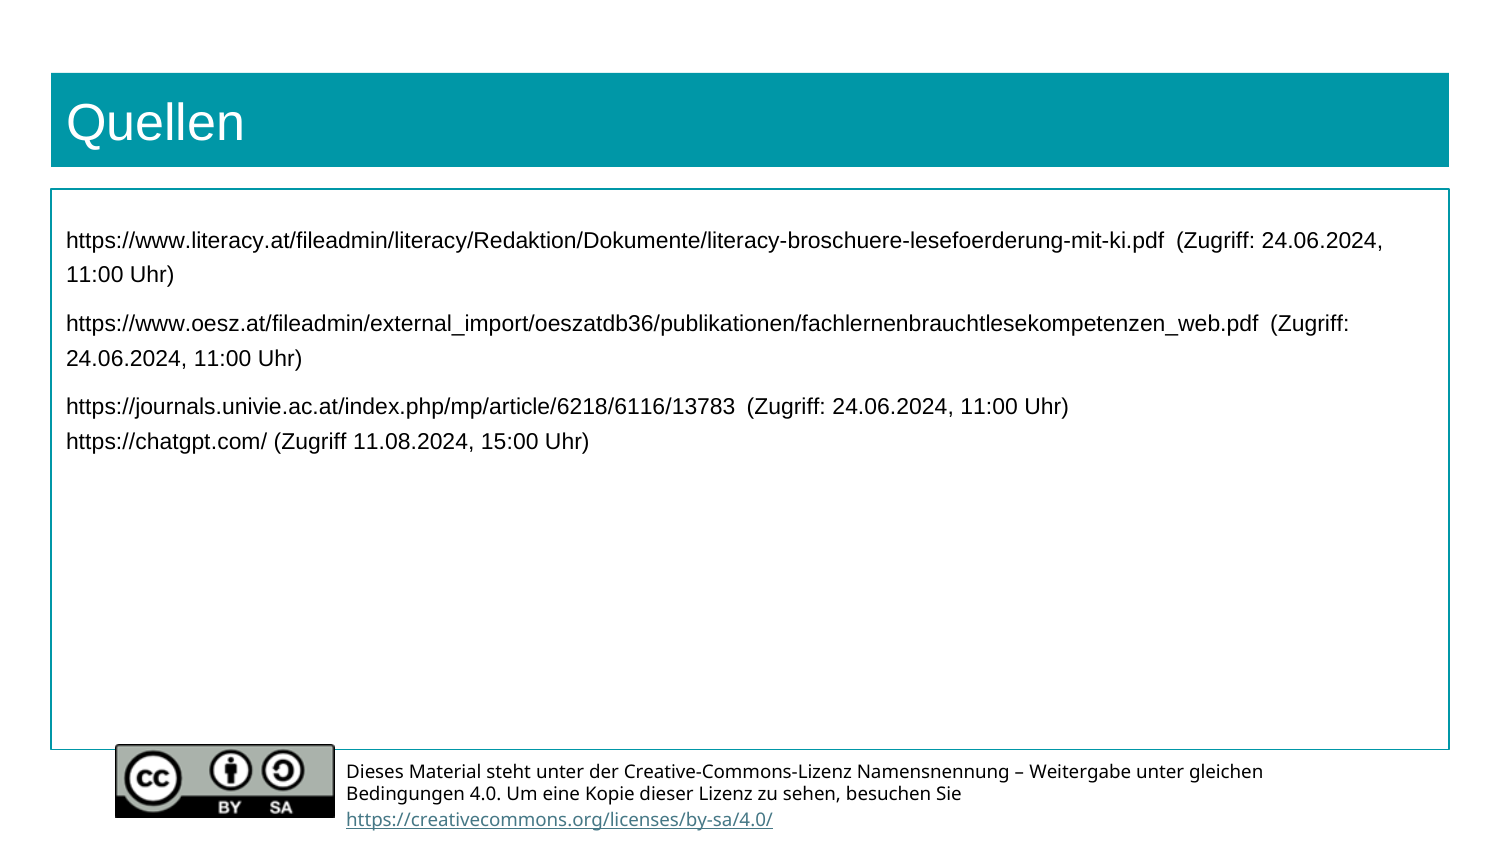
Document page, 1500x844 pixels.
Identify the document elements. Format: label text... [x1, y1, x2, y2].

list https://www.literacy.at/fileadmin/literacy/Redaktion/Dokumente/literacy-broschuere-lesefoerderung-mit-ki.pdf (Zugriff: 24.06.2024, 11:00 Uhr) https://www.oesz.at/fileadmin/external_import/oeszatdb36/publikationen/fachlernenbrauchtlesekompetenzen_web.pdf (Zugriff: 24.06.2024, 11:00 Uhr) https://journals.univie.ac.at/index.php/mp/article/6218/6116/13783 (Zugriff: 24.06.2024, 11:00 Uhr) https://chatgpt.com/ (Zugriff 11.08.2024, 15:00 Uhr) [51, 189, 1449, 750]
title Quellen [51, 72, 1449, 167]
picture [115, 745, 335, 818]
text_box Dieses Material steht unter der Creative-Commons-Lizenz Namensnennung – Weitergabe unter gleichen Bedingungen 4.0. Um eine Kopie dieser Lizenz zu sehen, besuchen Sie https://creativecommons.org/licenses/by-sa/4.0/ [331, 744, 1401, 820]
